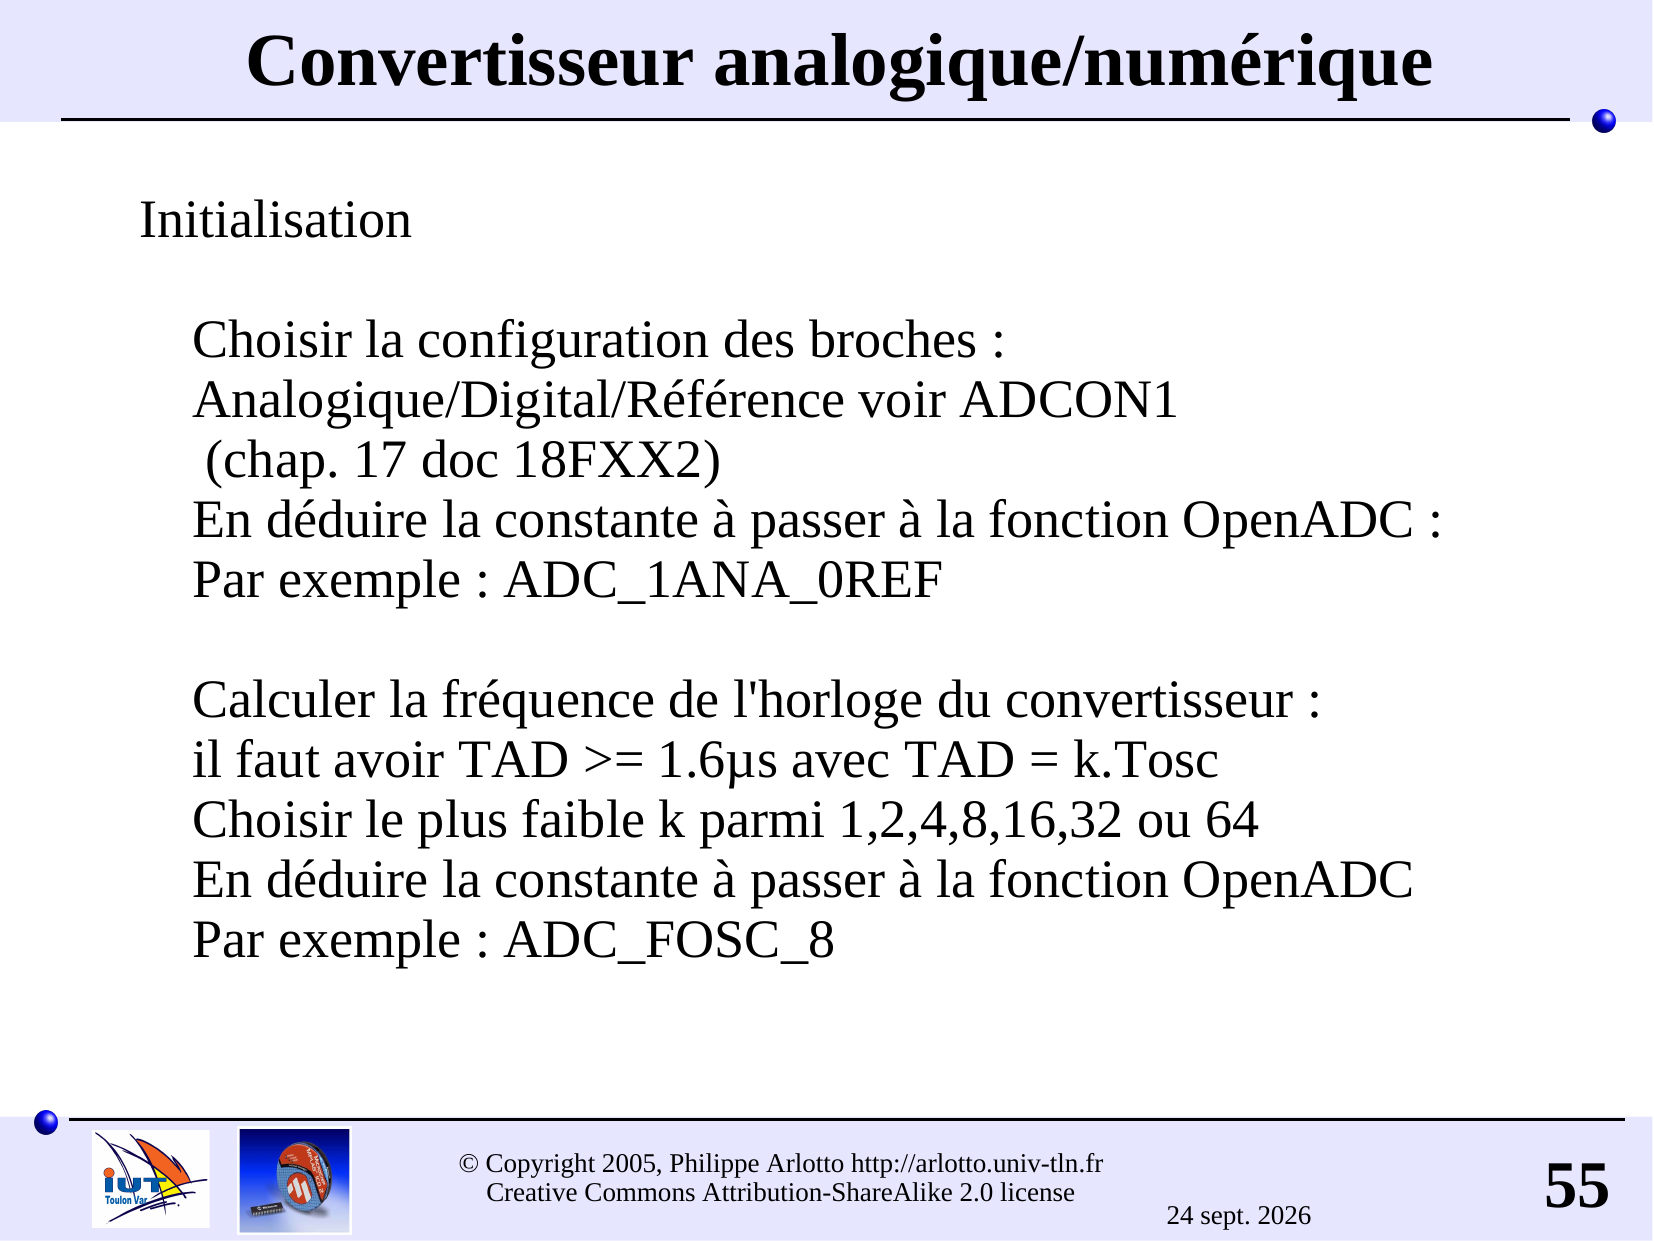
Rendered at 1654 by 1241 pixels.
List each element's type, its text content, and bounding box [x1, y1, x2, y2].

list Initialisation Choisir la configuration des broches : Analogique/Digital/Référence voir ADCON1 (chap. 17 doc 18FXX2) En déduire la constante à passer à la fonction OpenADC : Par exemple : ADC_1ANA_0REF Calculer la fréquence de l'horloge du convertisseur : il faut avoir TAD >= 1.6µs avec TAD = k.Tosc Choisir le plus faible k parmi 1,2,4,8,16,32 ou 64 En déduire la constante à passer à la fonction OpenADC Par exemple : ADC_FOSC_8 [121, 188, 1534, 1039]
picture [237, 1126, 352, 1235]
title Convertisseur analogique/numérique [95, 14, 1585, 107]
